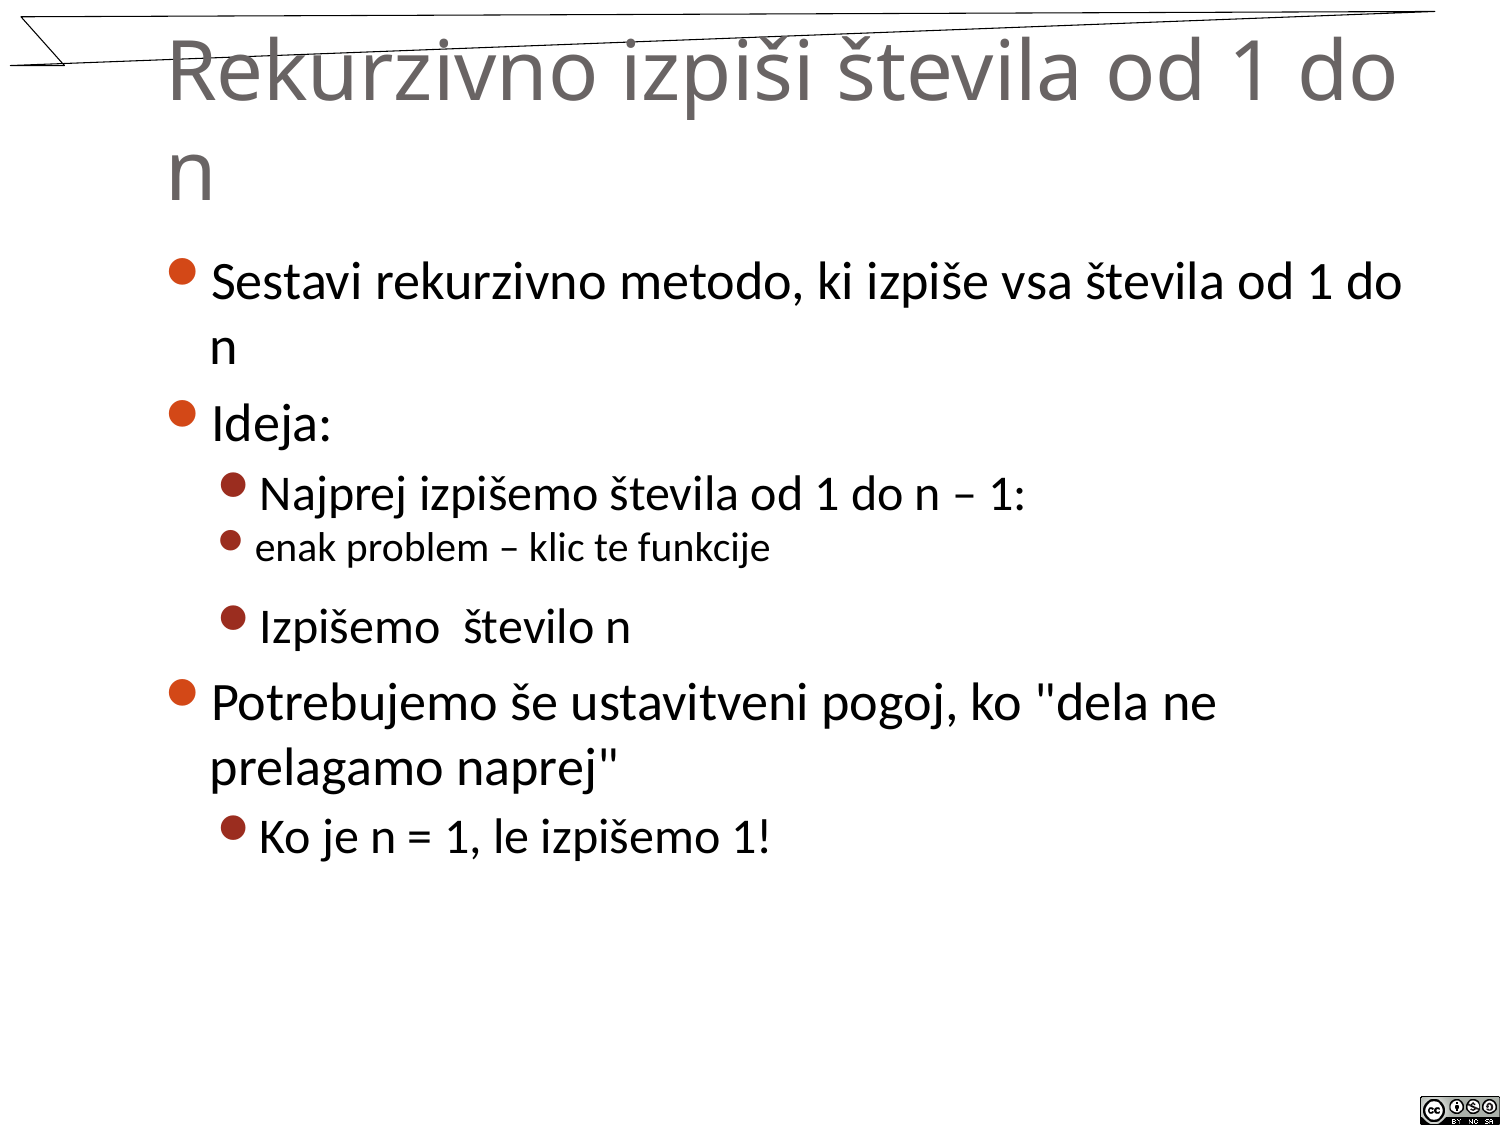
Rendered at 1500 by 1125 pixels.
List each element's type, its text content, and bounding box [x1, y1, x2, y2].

picture [1420, 1096, 1500, 1125]
list Sestavi rekurzivno metodo, ki izpiše vsa števila od 1 do n Ideja: Najprej izpišemo števila od 1 do n – 1: enak problem – klic te funkcije Izpišemo število n Potrebujemo še ustavitveni pogoj, ko "dela ne prelagamo naprej" Ko je n = 1, le izpišemo 1! [150, 237, 1425, 988]
title Rekurzivno izpiši števila od 1 do n [150, 45, 1425, 233]
